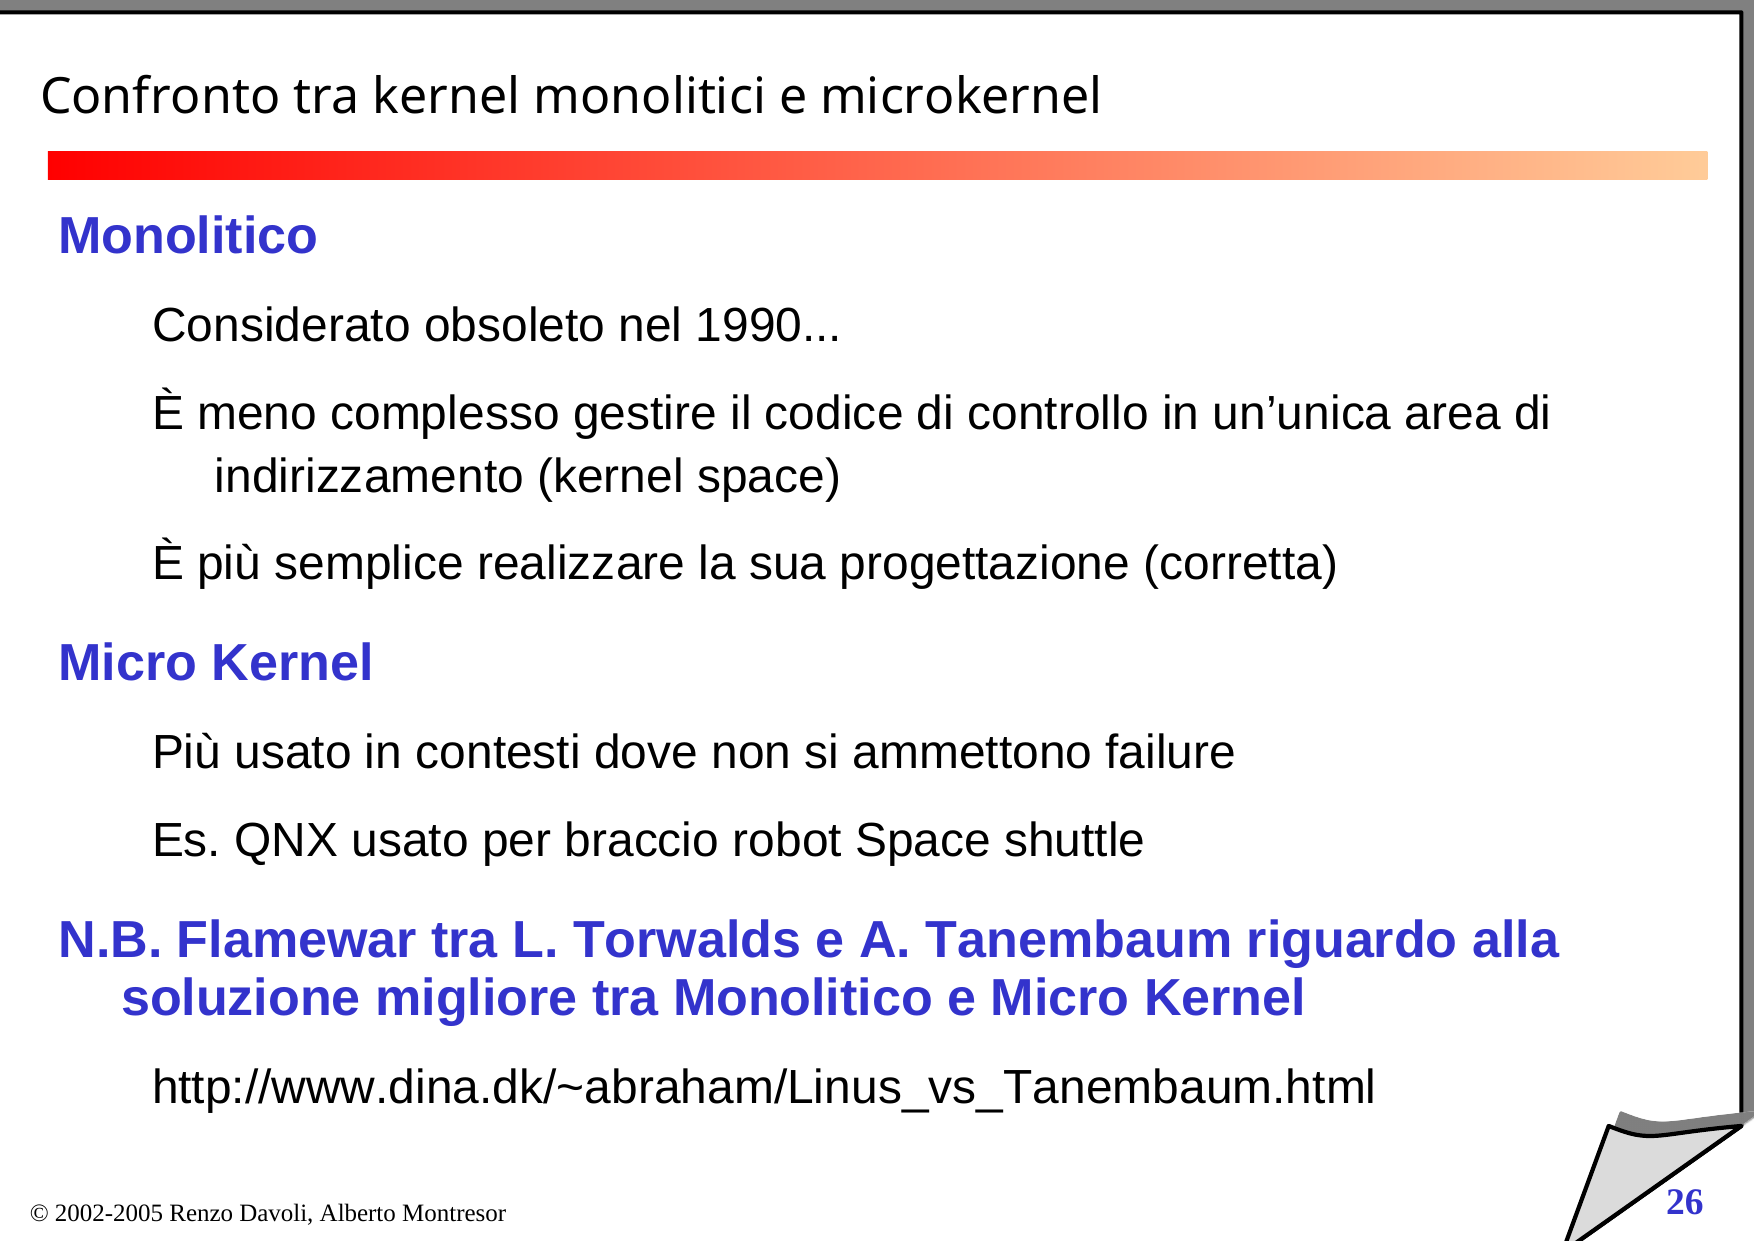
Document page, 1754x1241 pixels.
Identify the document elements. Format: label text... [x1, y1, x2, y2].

list Monolitico Considerato obsoleto nel 1990... È meno complesso gestire il codice di controllo in un’unica area di indirizzamento (kernel space) È più semplice realizzare la sua progettazione (corretta) Micro Kernel Più usato in contesti dove non si ammettono failure Es. QNX usato per braccio robot Space shuttle N.B. Flamewar tra L. Torwalds e A. Tanembaum riguardo alla soluzione migliore tra Monolitico e Micro Kernel http://www.dina.dk/~abraham/Linus_vs_Tanembaum.html [58, 206, 1696, 1201]
title Confronto tra kernel monolitici e microkernel [40, 49, 1714, 144]
